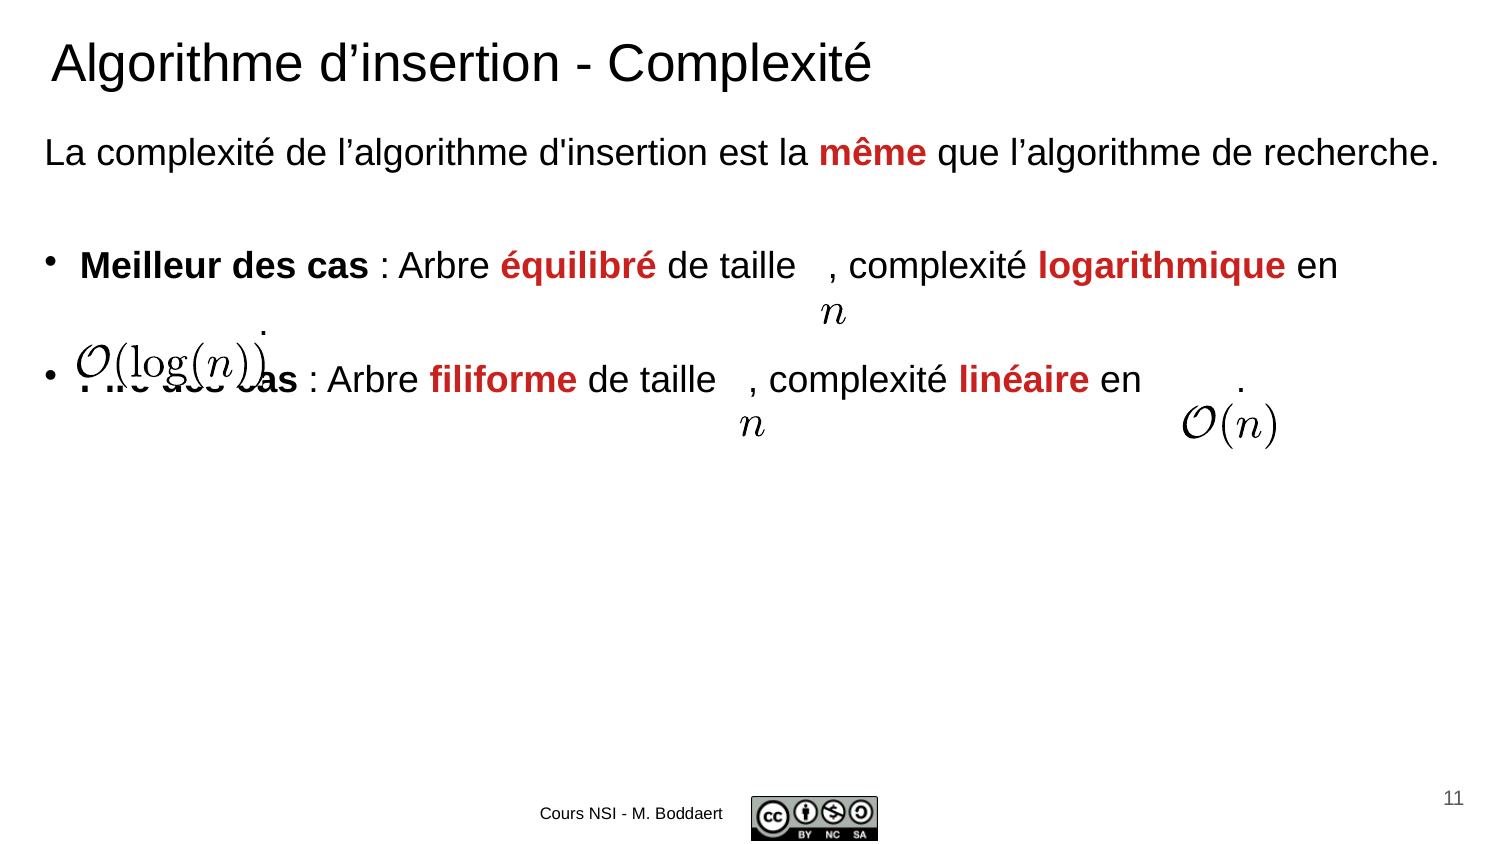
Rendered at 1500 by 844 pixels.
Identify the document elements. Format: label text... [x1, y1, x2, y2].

text_box [76, 342, 265, 388]
text_box [740, 416, 765, 437]
title Algorithme d’insertion - Complexité [51, 13, 1449, 108]
text_box La complexité de l’algorithme d'insertion est la même que l’algorithme de recherche. Meilleur des cas : Arbre équilibré de taille , complexité logarithmique en . Pire des cas : Arbre filiforme de taille , complexité linéaire en . [29, 120, 1477, 768]
text_box [821, 303, 846, 325]
slide_number <numéro> [1389, 764, 1480, 830]
picture [751, 796, 878, 841]
text_box [1182, 403, 1276, 449]
